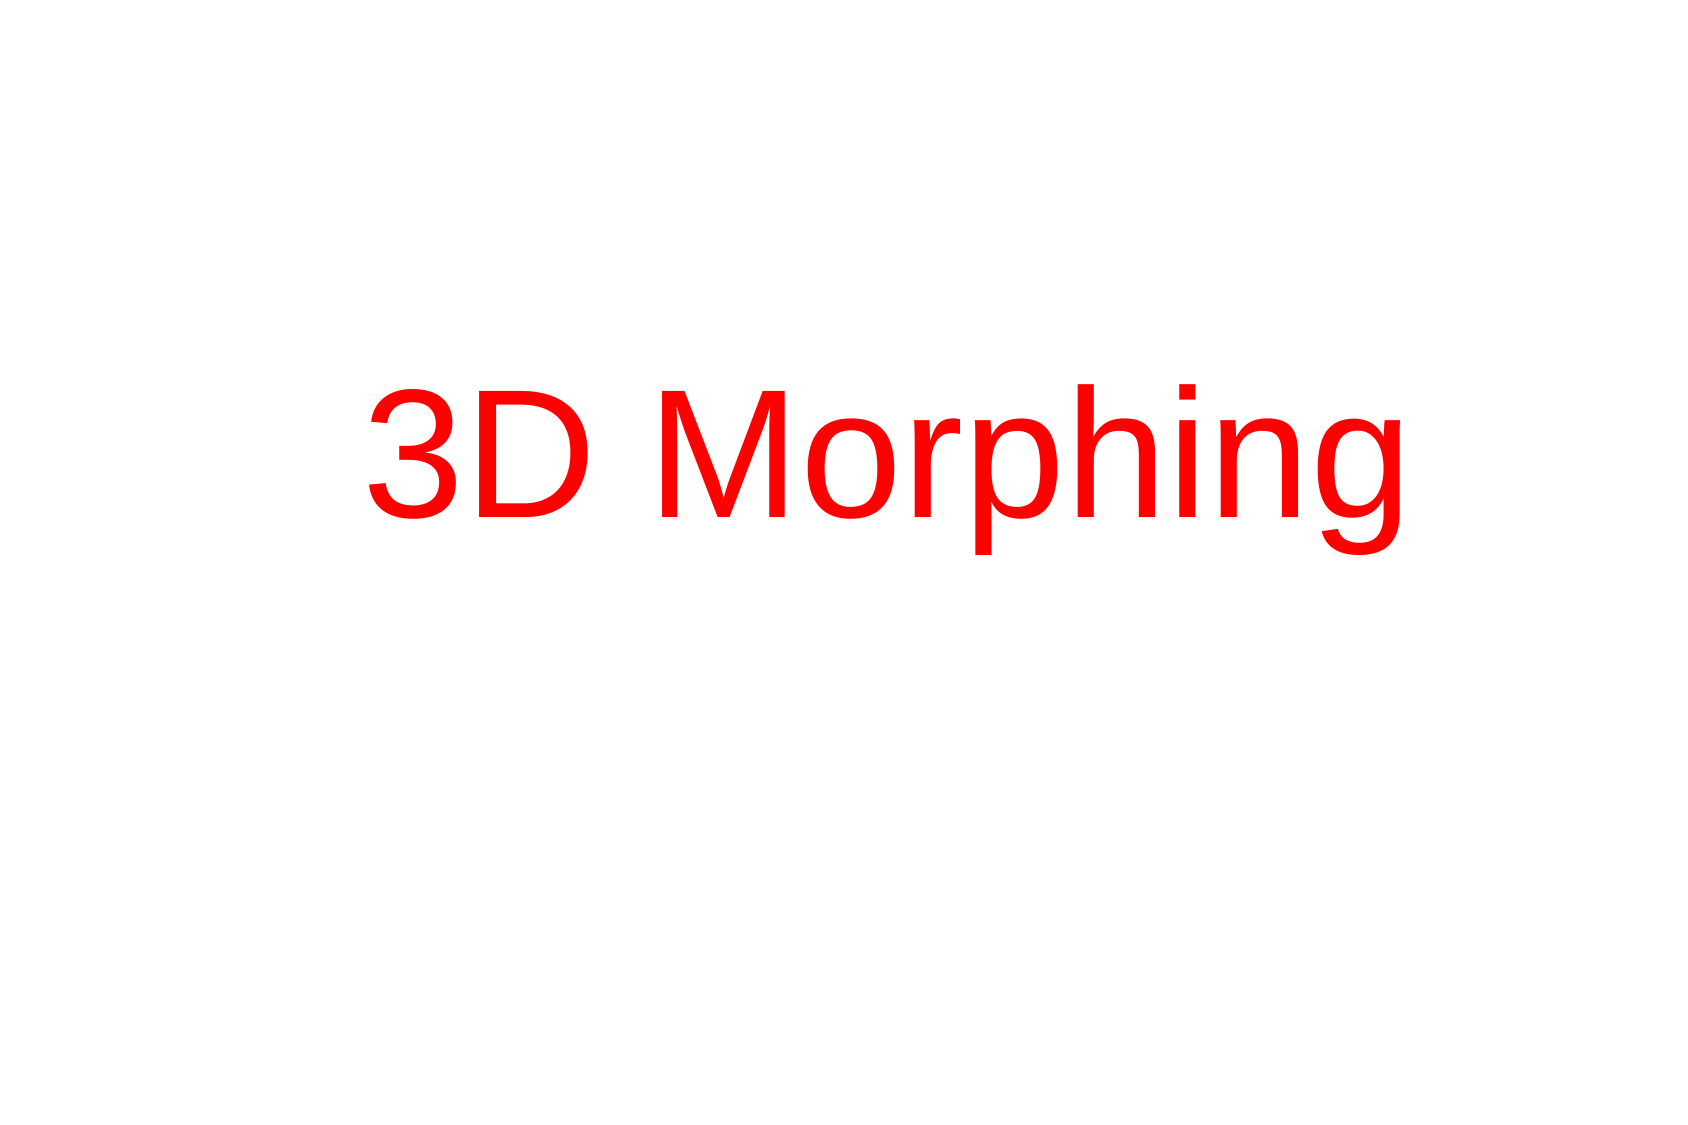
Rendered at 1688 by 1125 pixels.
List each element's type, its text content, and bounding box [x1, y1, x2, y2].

text_box 3D Morphing [348, 326, 1428, 562]
